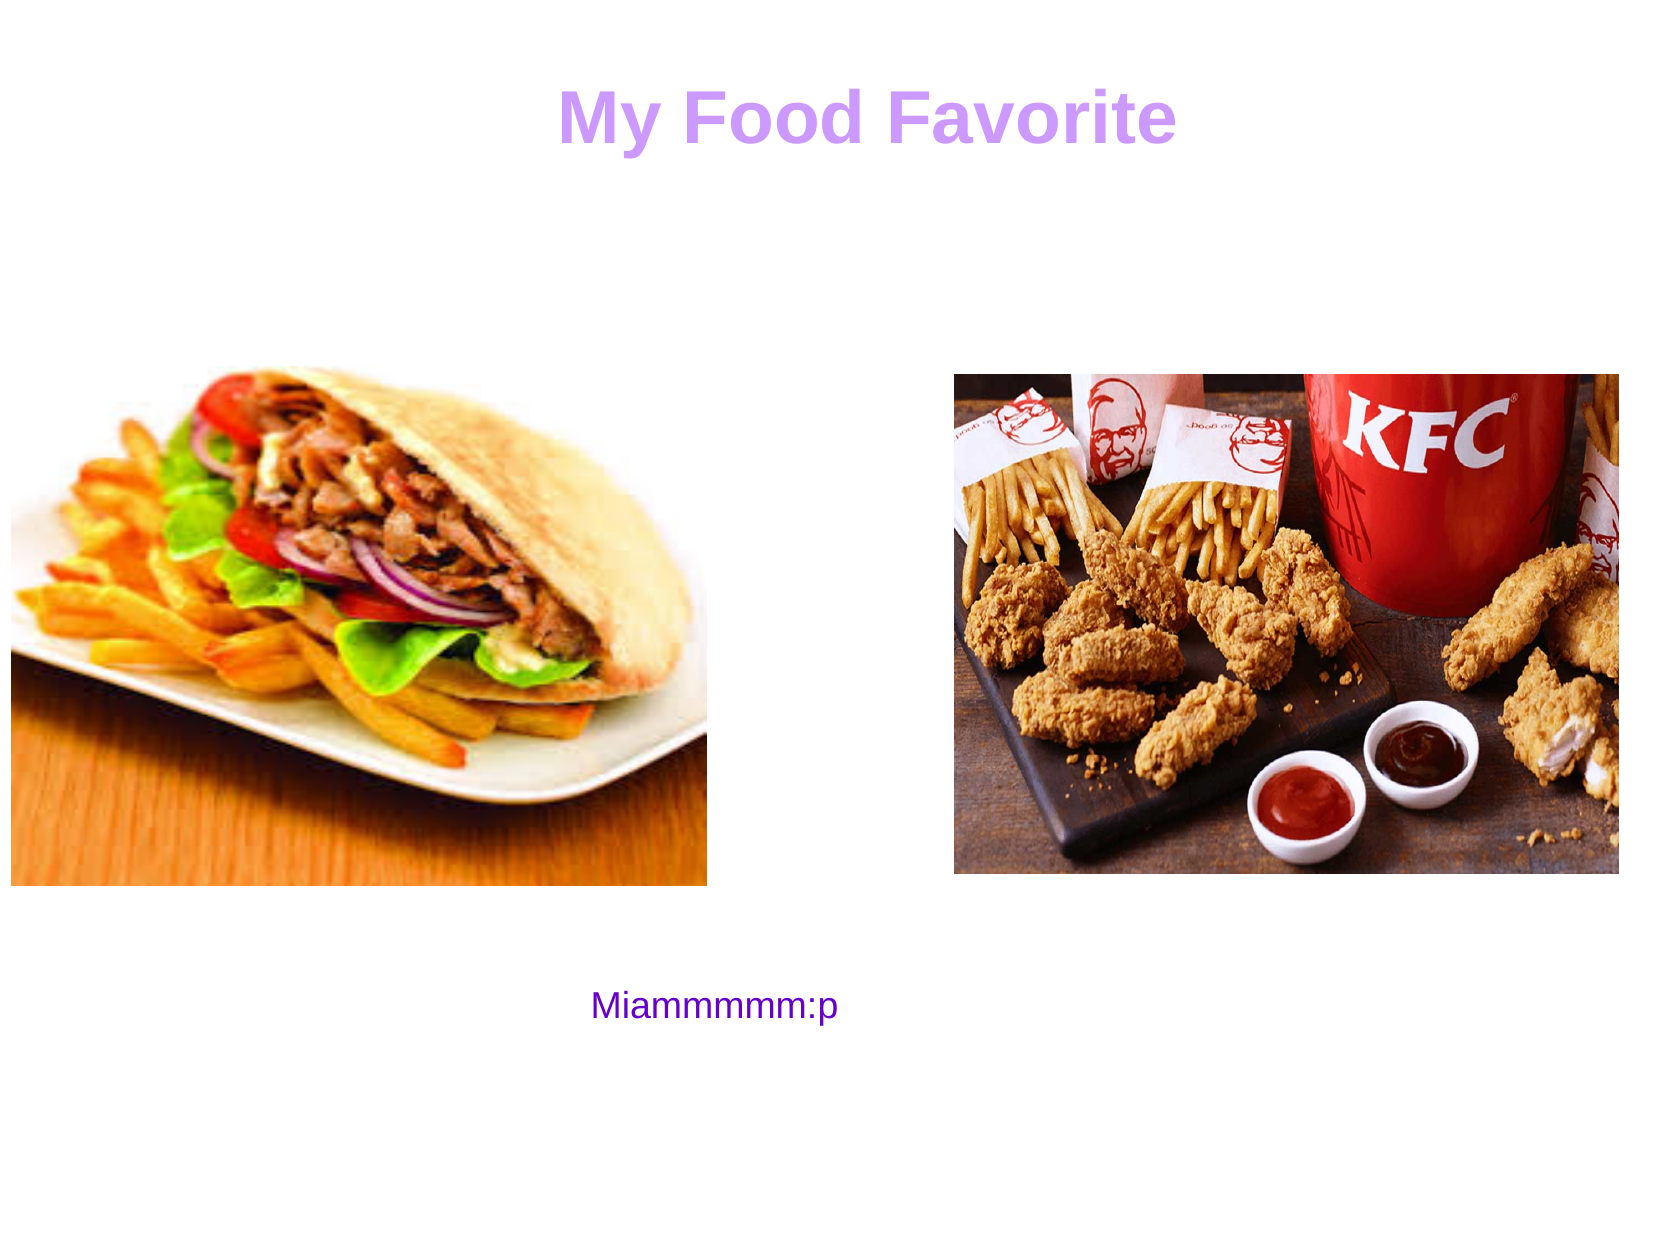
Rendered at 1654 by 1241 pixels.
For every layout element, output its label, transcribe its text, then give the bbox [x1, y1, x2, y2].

text_box Miammmmm:p [555, 956, 1158, 1055]
picture [954, 374, 1619, 875]
picture [11, 366, 707, 886]
text_box My Food Favorite [413, 47, 1323, 188]
